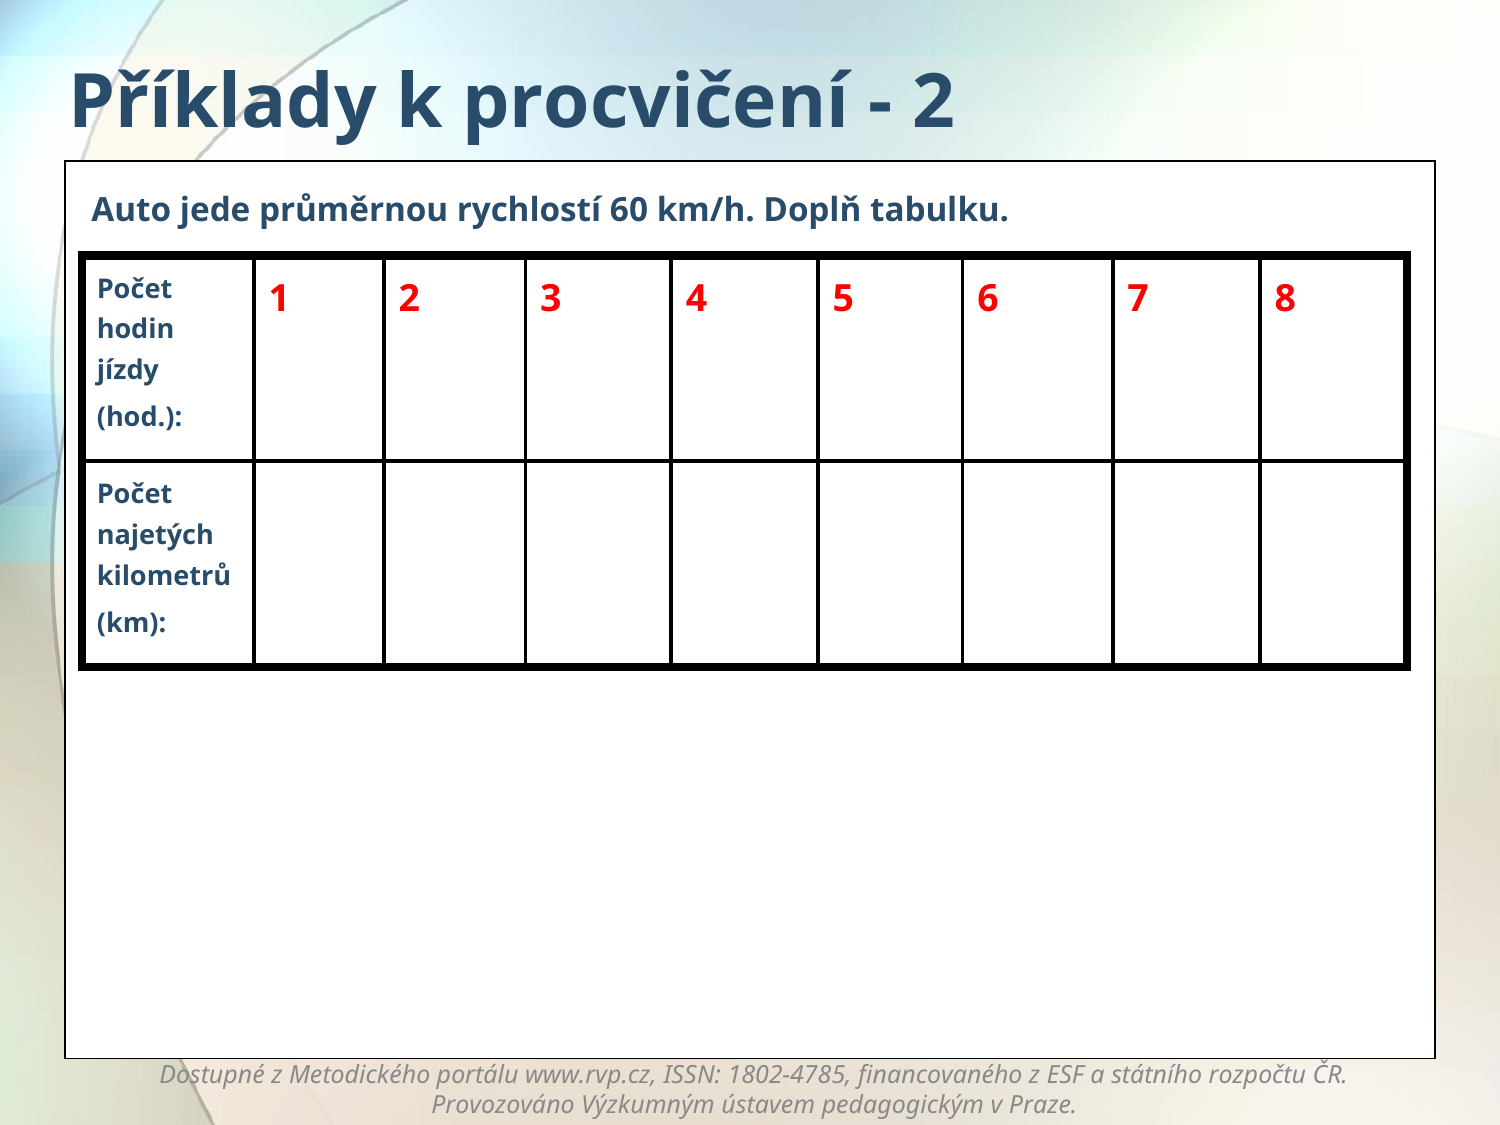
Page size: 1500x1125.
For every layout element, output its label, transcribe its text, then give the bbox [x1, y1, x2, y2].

table_cell [1115, 463, 1258, 663]
table_cell Počet najetých kilometrů (km): [86, 463, 252, 663]
table_header 8 [1262, 260, 1403, 459]
title Příklady k procvičení - 2 [53, 31, 1379, 182]
table_header 4 [673, 260, 816, 459]
table_cell [527, 463, 669, 663]
table_header 2 [386, 260, 524, 459]
table_header 7 [1115, 260, 1258, 459]
table_header 6 [964, 260, 1111, 459]
table_header 1 [256, 260, 382, 459]
table_cell [386, 463, 524, 663]
table_cell [1262, 463, 1403, 663]
table_cell [820, 463, 961, 663]
table_header 5 [820, 260, 961, 459]
table_header Počet hodin jízdy (hod.): [86, 260, 252, 459]
table_cell [673, 463, 816, 663]
picture [0, 0, 1500, 1125]
table_header 3 [527, 260, 669, 459]
text_box [64, 160, 1436, 1059]
table_cell [964, 463, 1111, 663]
table_cell [256, 463, 382, 663]
text_box Auto jede průměrnou rychlostí 60 km/h. Doplň tabulku. [76, 160, 1400, 256]
